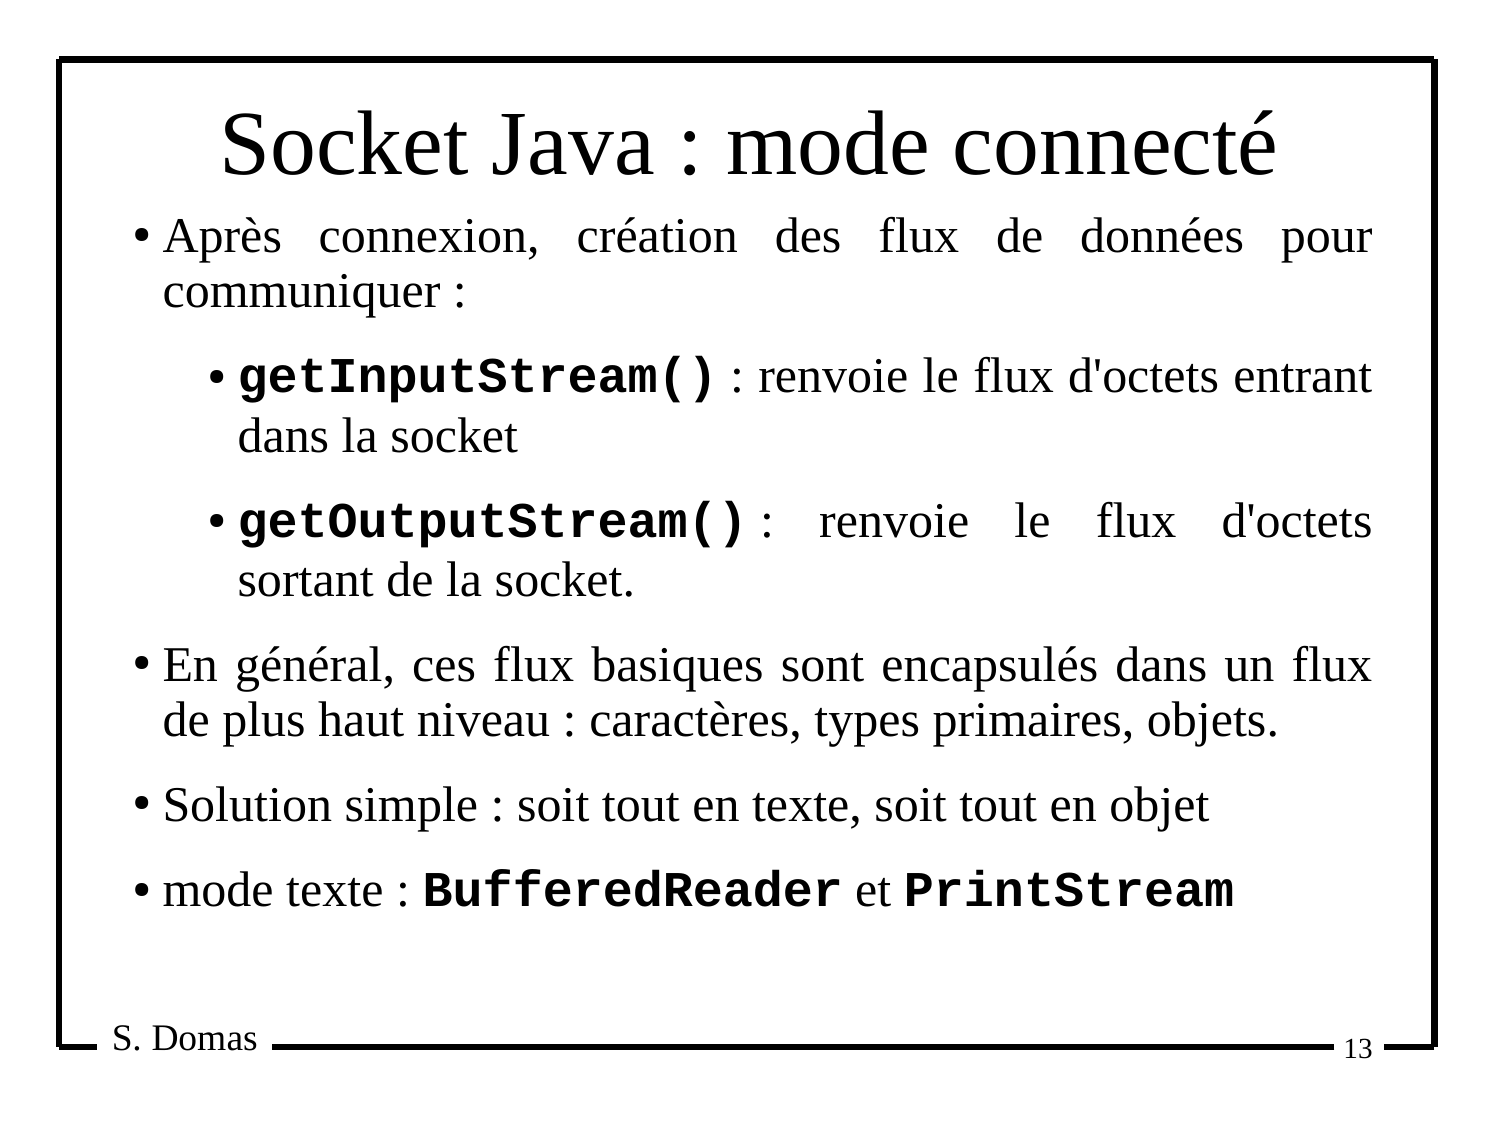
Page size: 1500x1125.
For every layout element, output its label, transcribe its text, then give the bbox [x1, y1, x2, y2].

text_box Après connexion, création des flux de données pour communiquer : getInputStream() : renvoie le flux d'octets entrant dans la socket getOutputStream() : renvoie le flux d'octets sortant de la socket. En général, ces flux basiques sont encapsulés dans un flux de plus haut niveau : caractères, types primaires, objets. Solution simple : soit tout en texte, soit tout en objet mode texte : BufferedReader et PrintStream [118, 238, 1388, 1034]
text_box S. Domas [97, 1009, 273, 1067]
title Socket Java : mode connecté [112, 49, 1388, 238]
